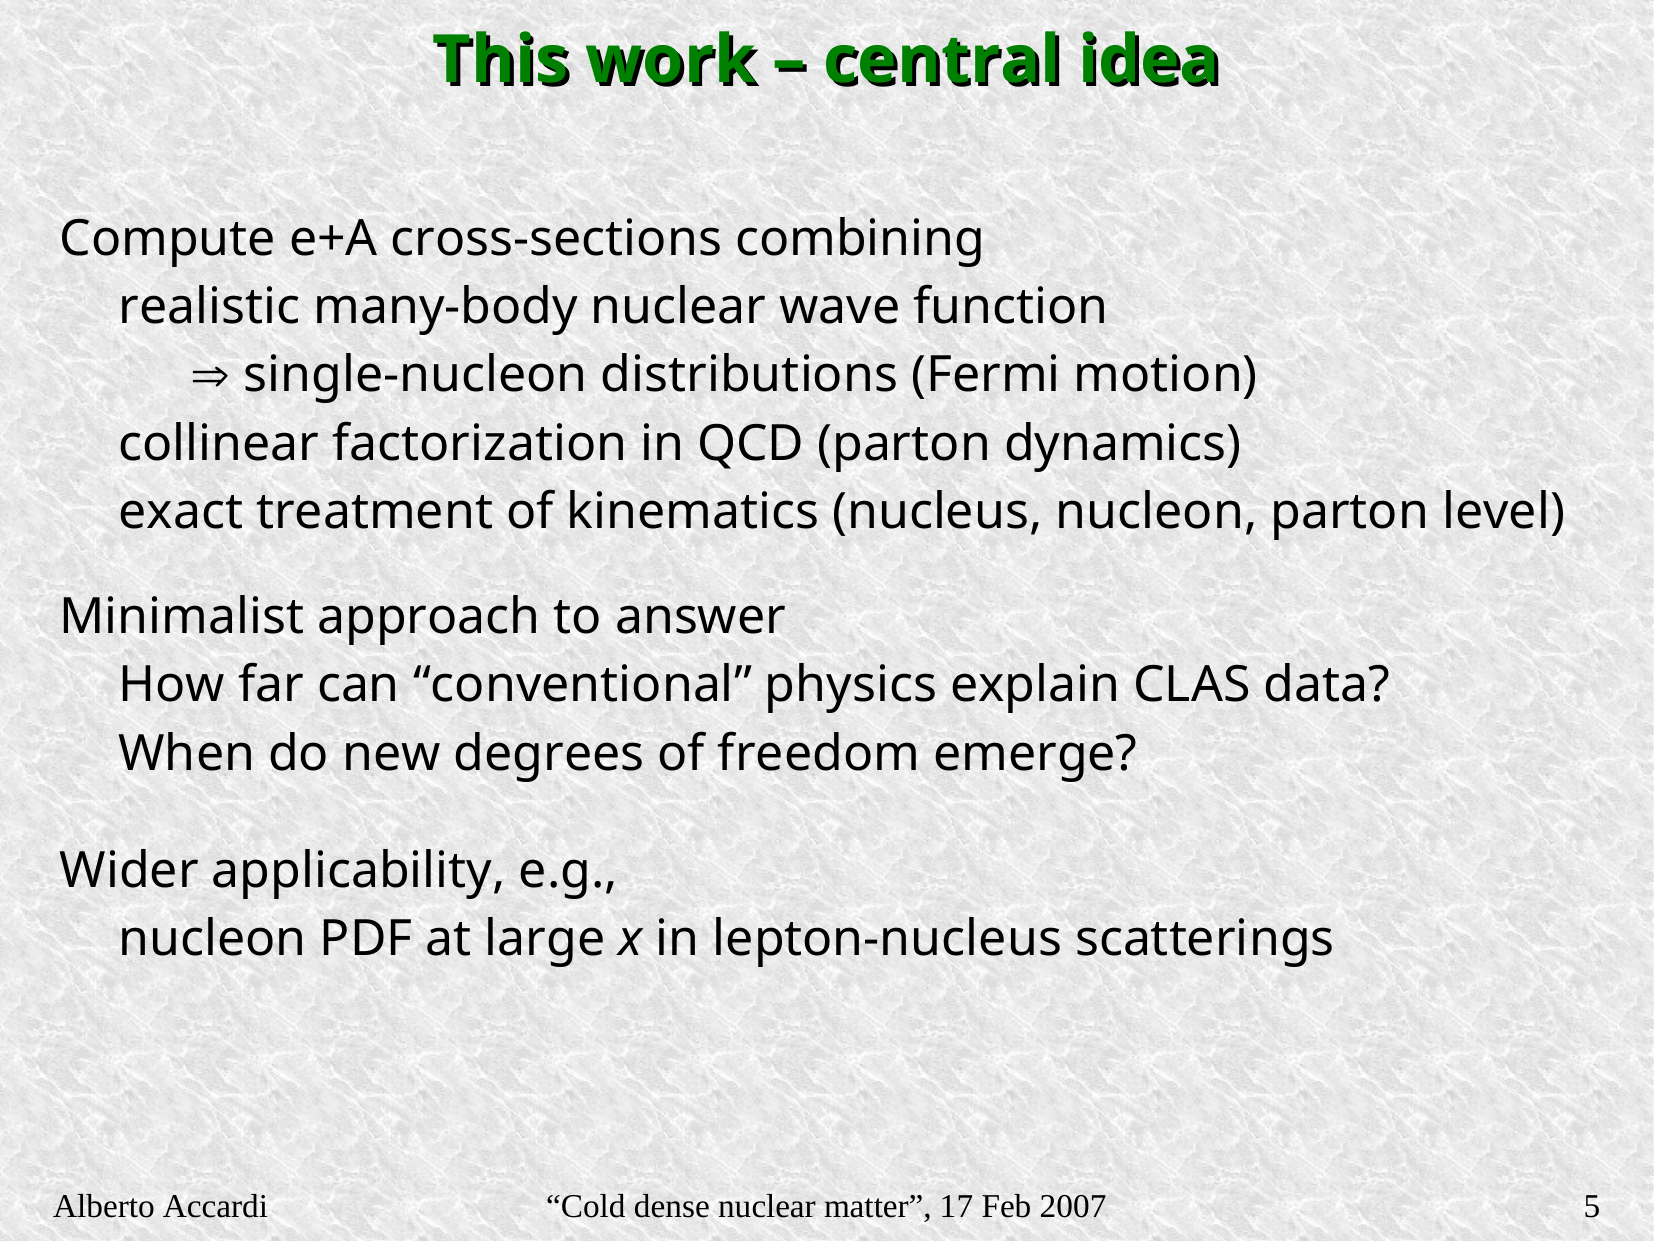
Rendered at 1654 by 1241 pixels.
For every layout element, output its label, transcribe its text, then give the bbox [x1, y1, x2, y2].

text_box Wider applicability, e.g., nucleon PDF at large x in lepton-nucleus scatterings [44, 826, 1634, 963]
text_box Compute e+A cross-sections combining realistic many-body nuclear wave function  single-nucleon distributions (Fermi motion) collinear factorization in QCD (parton dynamics) exact treatment of kinematics (nucleus, nucleon, parton level) [44, 194, 1634, 516]
text_box Minimalist approach to answer How far can “conventional” physics explain CLAS data? When do new degrees of freedom emerge? [44, 572, 1634, 769]
text_box This work – central idea [29, 4, 1624, 132]
picture [0, 0, 1654, 1241]
